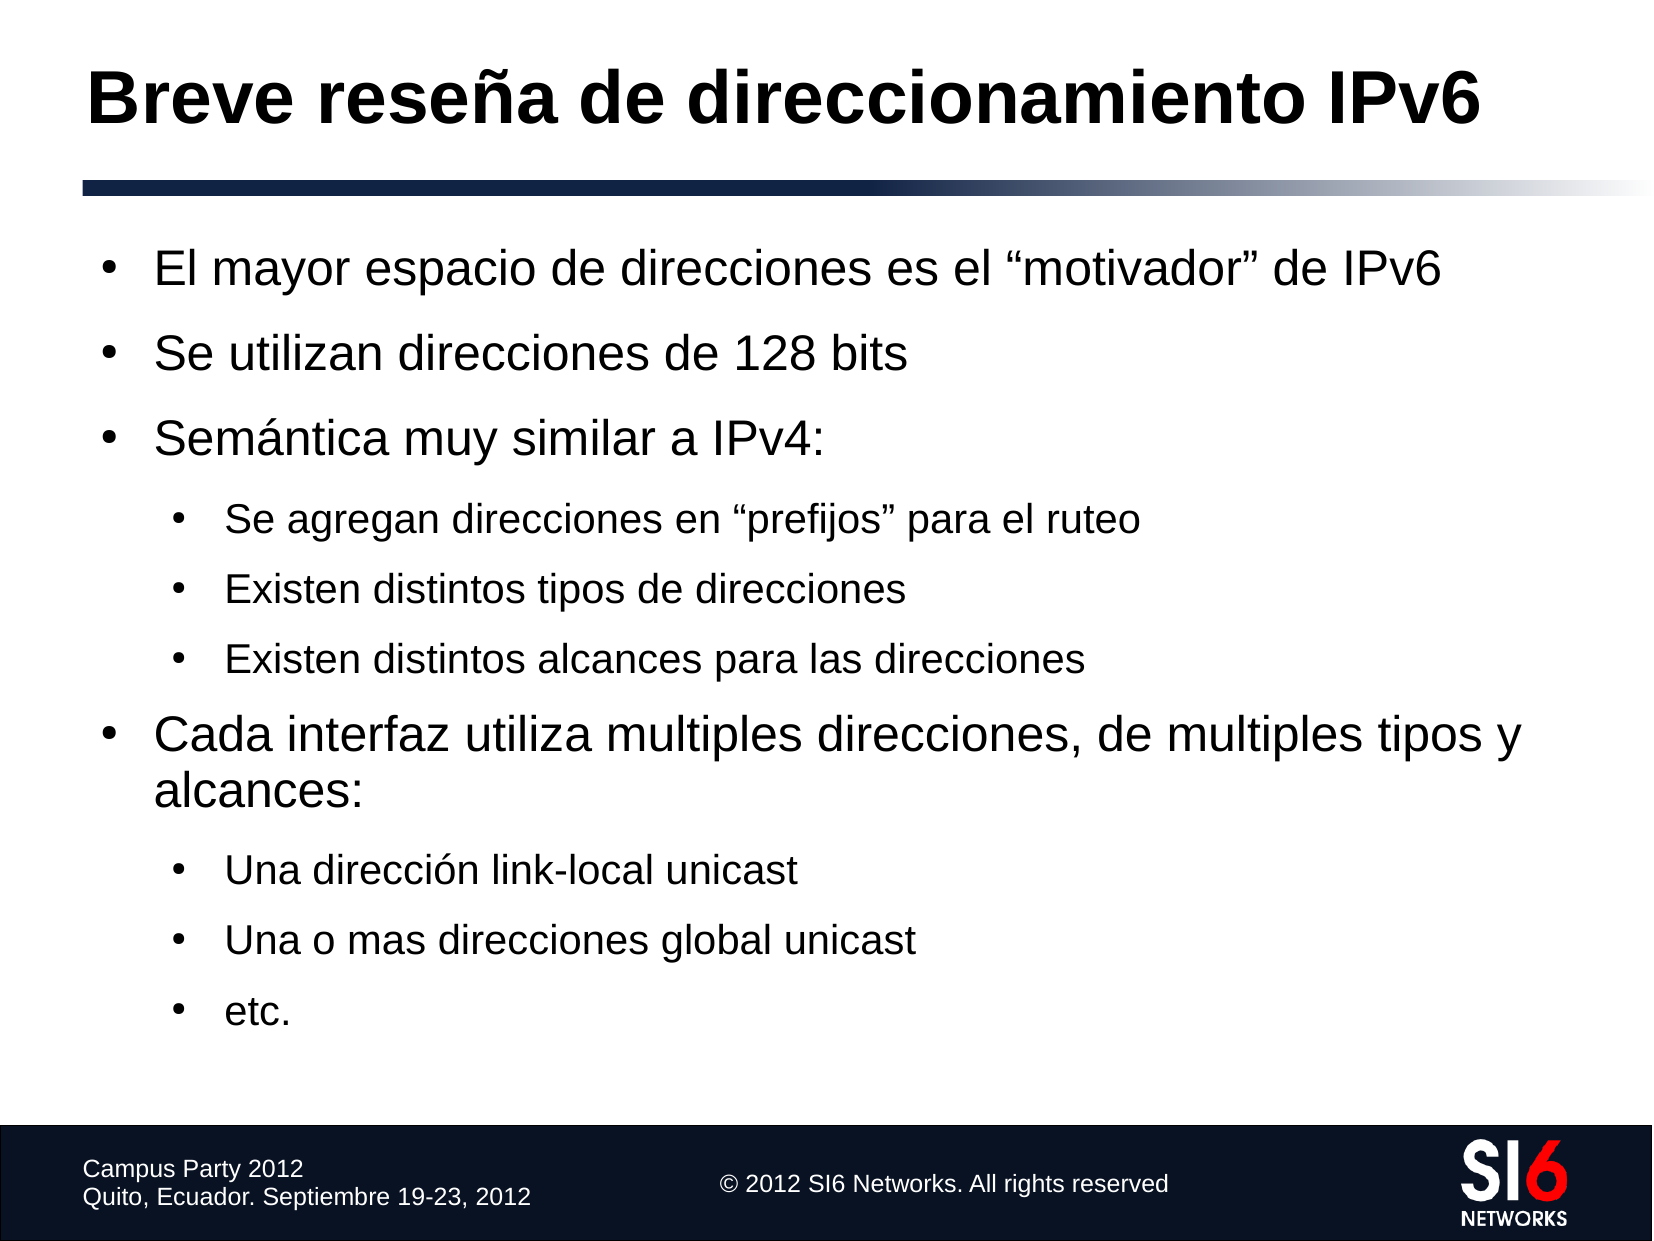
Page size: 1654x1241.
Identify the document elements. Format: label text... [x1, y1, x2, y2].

list El mayor espacio de direcciones es el “motivador” de IPv6 Se utilizan direcciones de 128 bits Semántica muy similar a IPv4: Se agregan direcciones en “prefijos” para el ruteo Existen distintos tipos de direcciones Existen distintos alcances para las direcciones Cada interfaz utiliza multiples direcciones, de multiples tipos y alcances: Una dirección link-local unicast Una o mas direcciones global unicast etc. [82, 240, 1571, 1059]
title Breve reseña de direccionamiento IPv6 [86, 30, 1576, 166]
picture [1461, 1139, 1567, 1226]
